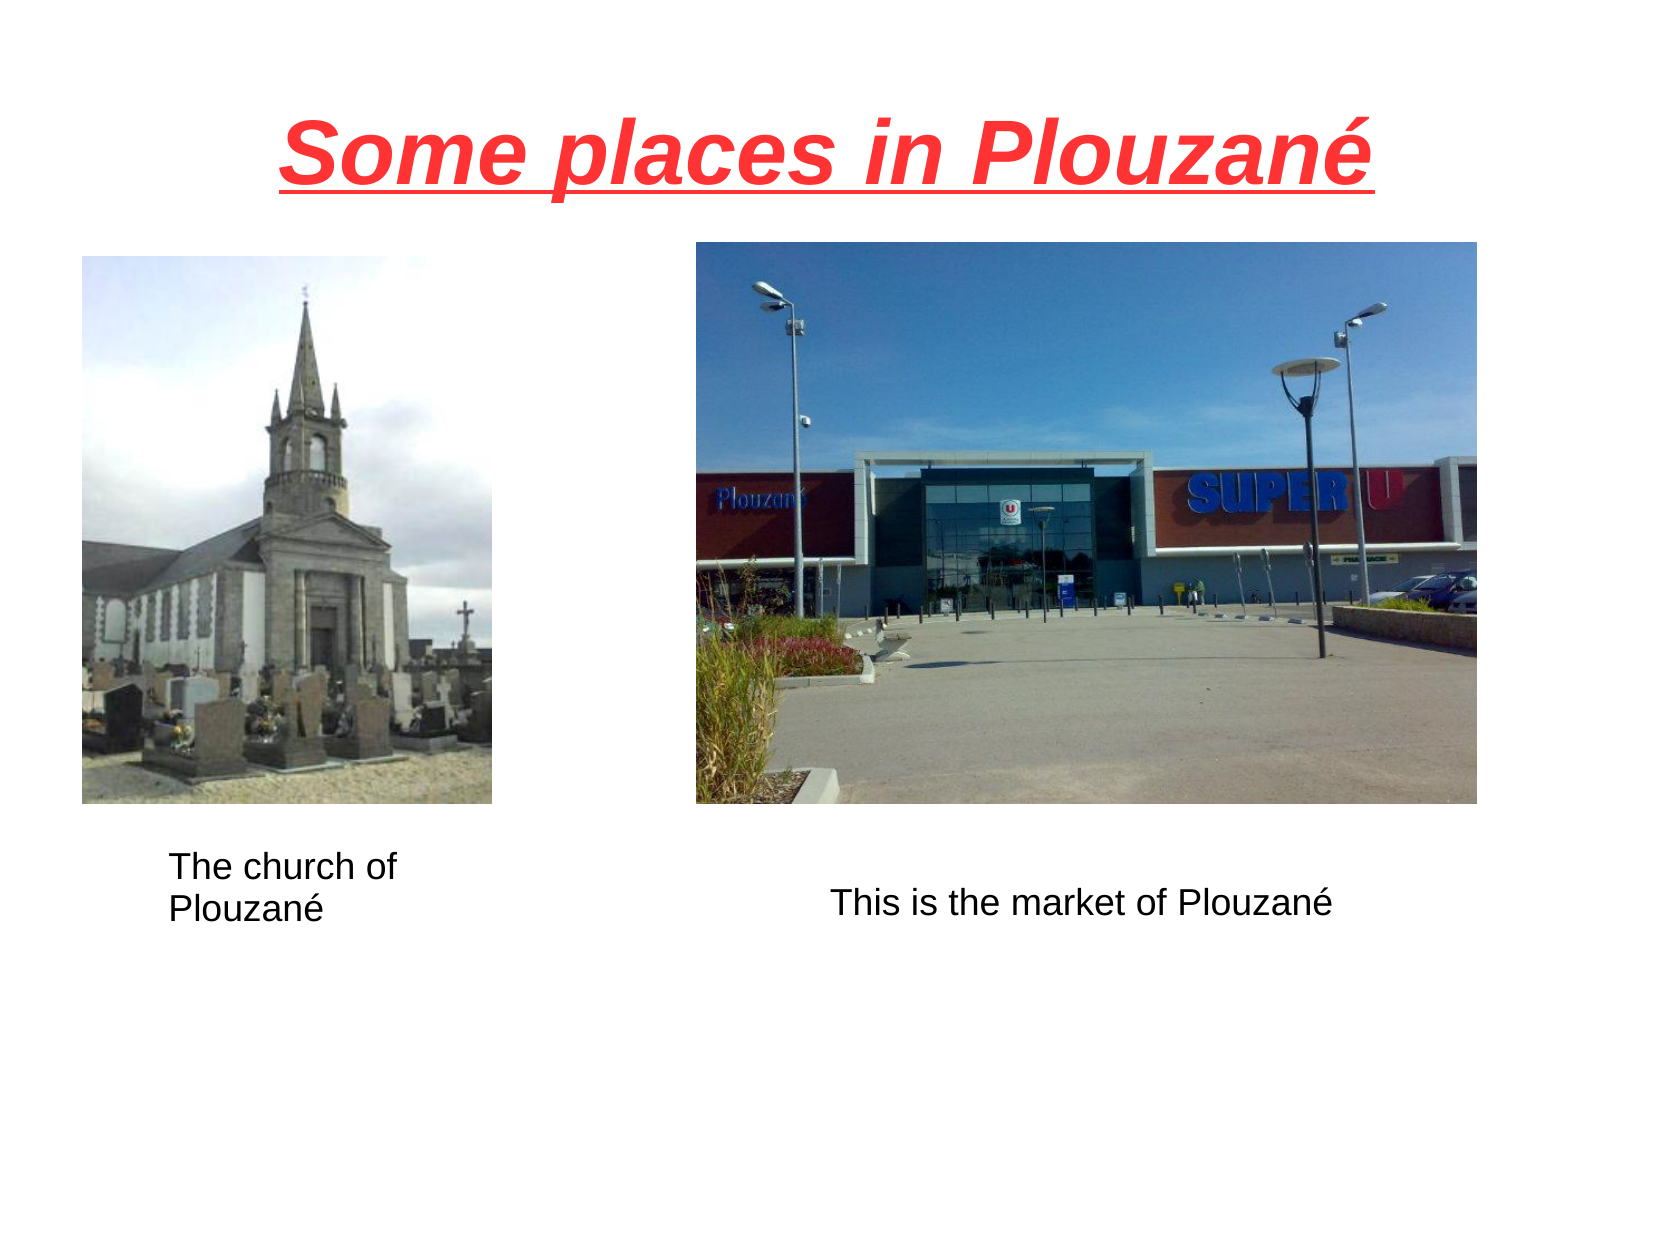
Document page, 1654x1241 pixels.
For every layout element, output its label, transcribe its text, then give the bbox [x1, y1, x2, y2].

text_box The church of Plouzané [153, 838, 449, 938]
picture [696, 242, 1477, 804]
text_box This is the market of Plouzané [814, 874, 1441, 931]
picture [82, 256, 492, 804]
title Some places in Plouzané [82, 49, 1571, 257]
